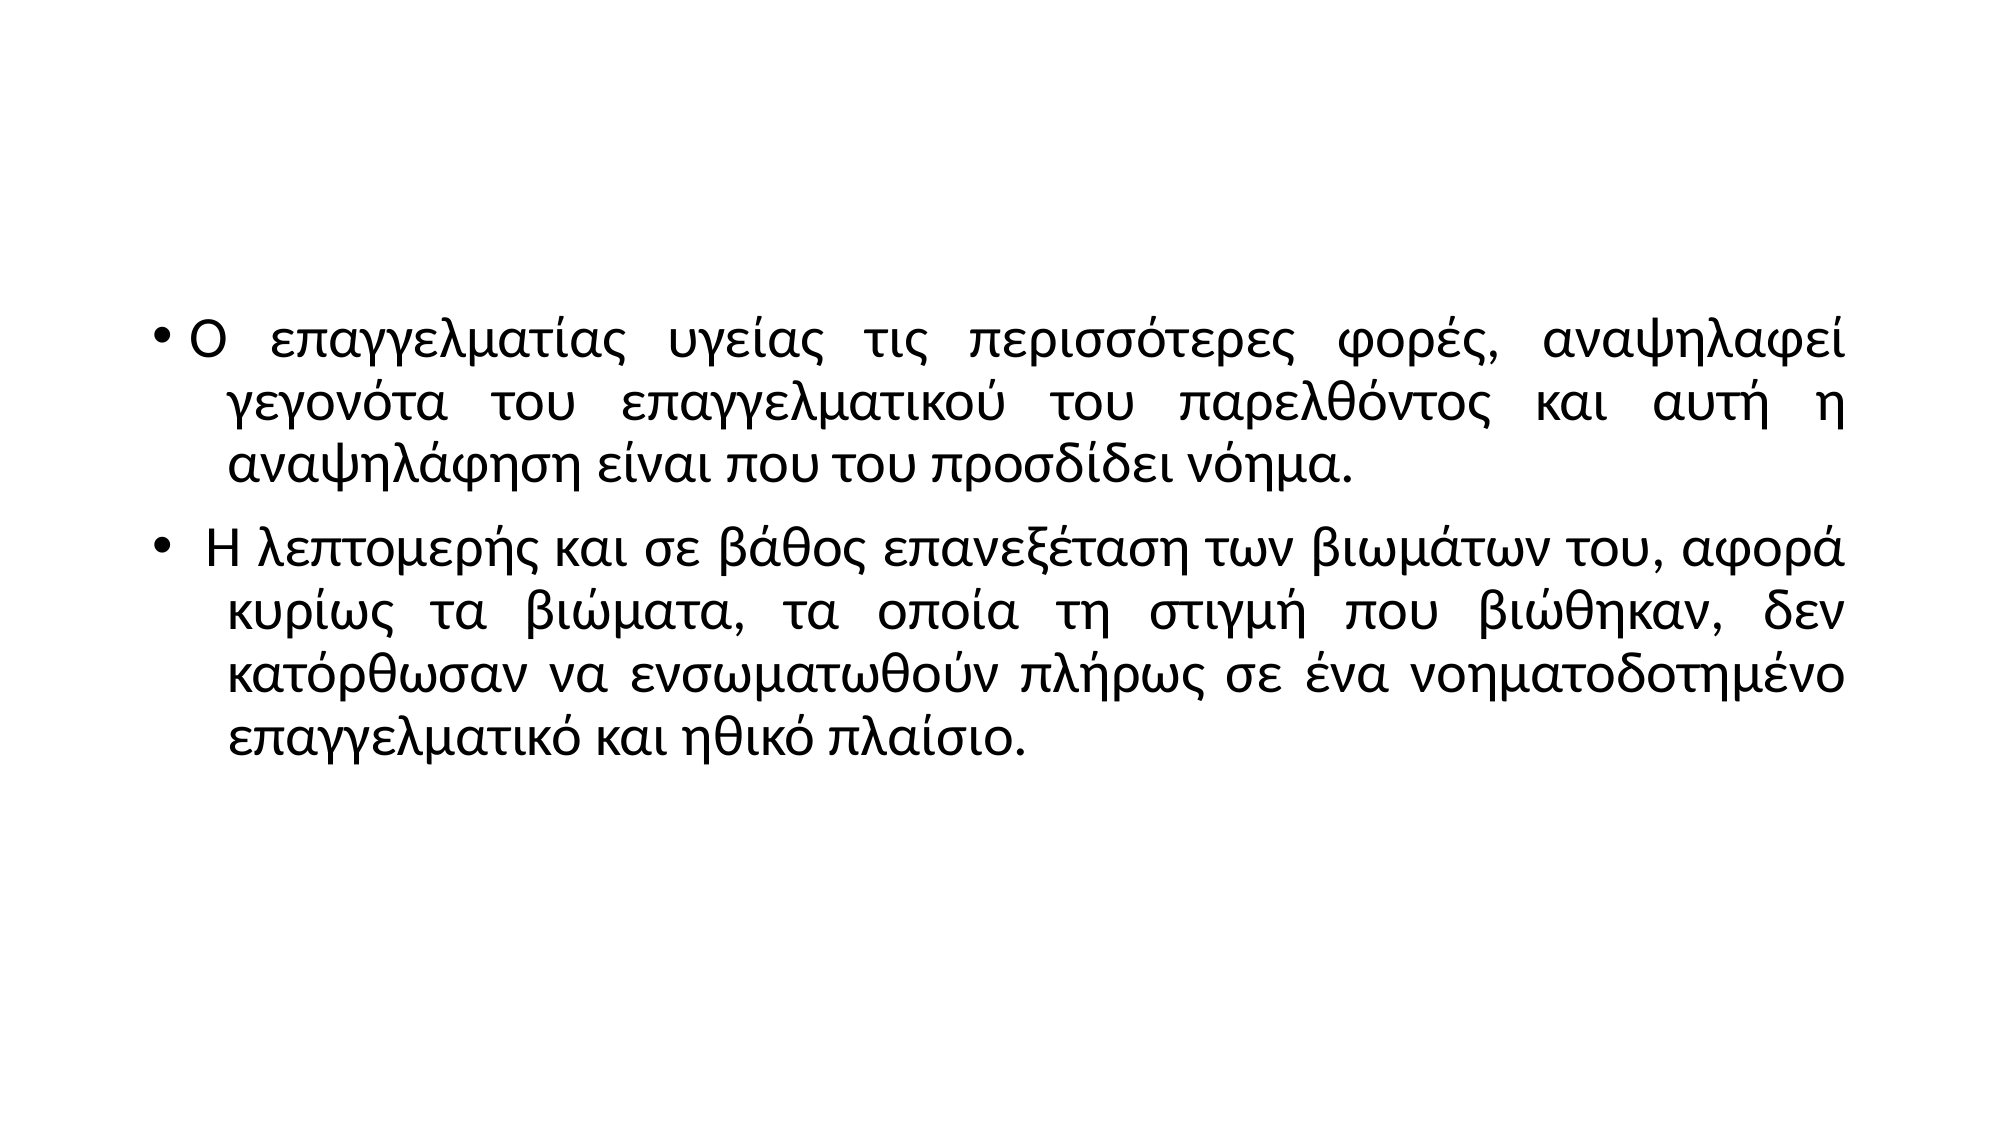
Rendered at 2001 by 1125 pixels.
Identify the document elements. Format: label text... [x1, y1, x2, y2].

list Ο επαγγελματίας υγείας τις περισσότερες φορές, αναψηλαφεί γεγονότα του επαγγελματικού του παρελθόντος και αυτή η αναψηλάφηση είναι που του προσδίδει νόημα. Η λεπτομερής και σε βάθος επανεξέταση των βιωμάτων του, αφορά κυρίως τα βιώματα, τα οποία τη στιγμή που βιώθηκαν, δεν κατόρθωσαν να ενσωματωθούν πλήρως σε ένα νοηματοδοτημένο επαγγελματικό και ηθικό πλαίσιο. [137, 299, 1863, 1014]
